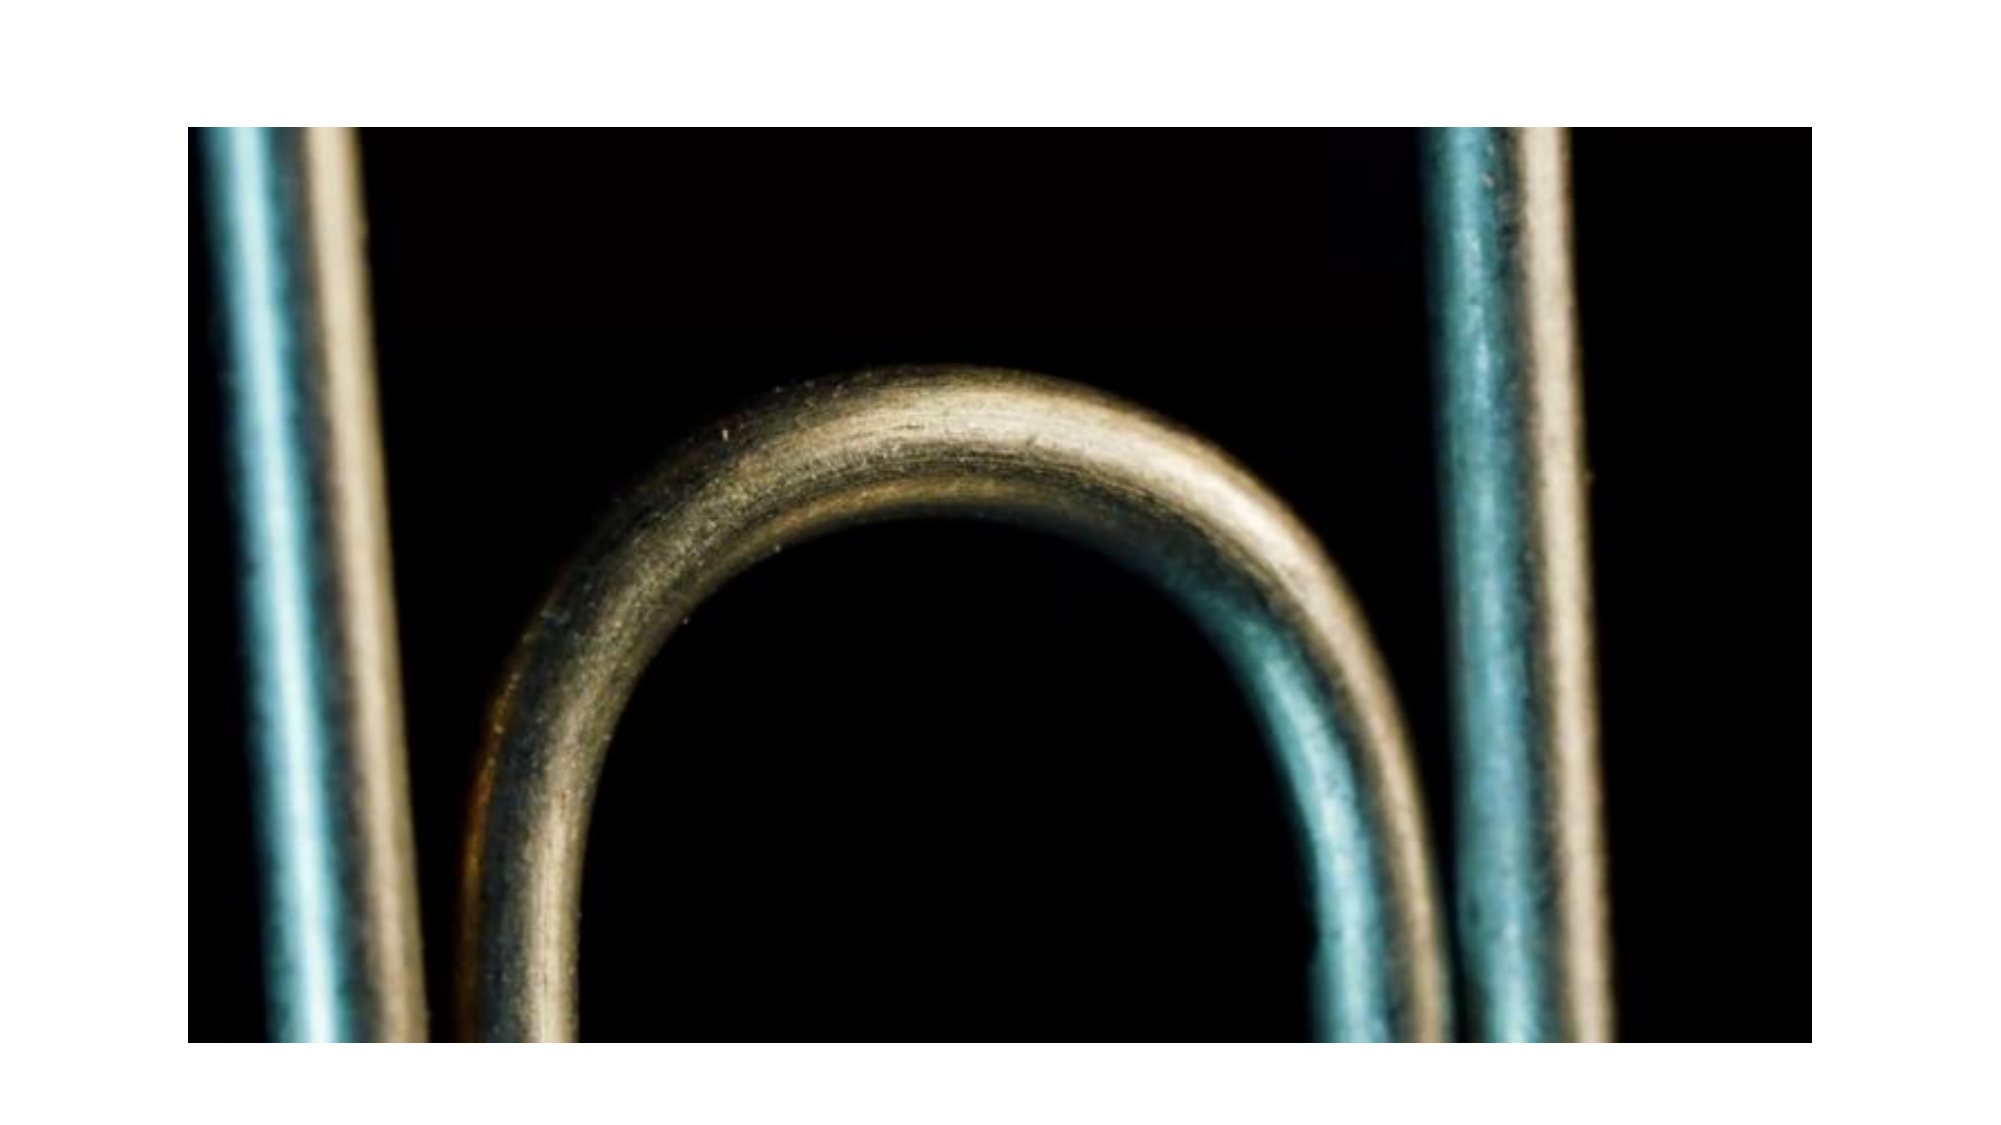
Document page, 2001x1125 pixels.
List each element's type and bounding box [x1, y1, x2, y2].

picture [188, 127, 1812, 1043]
